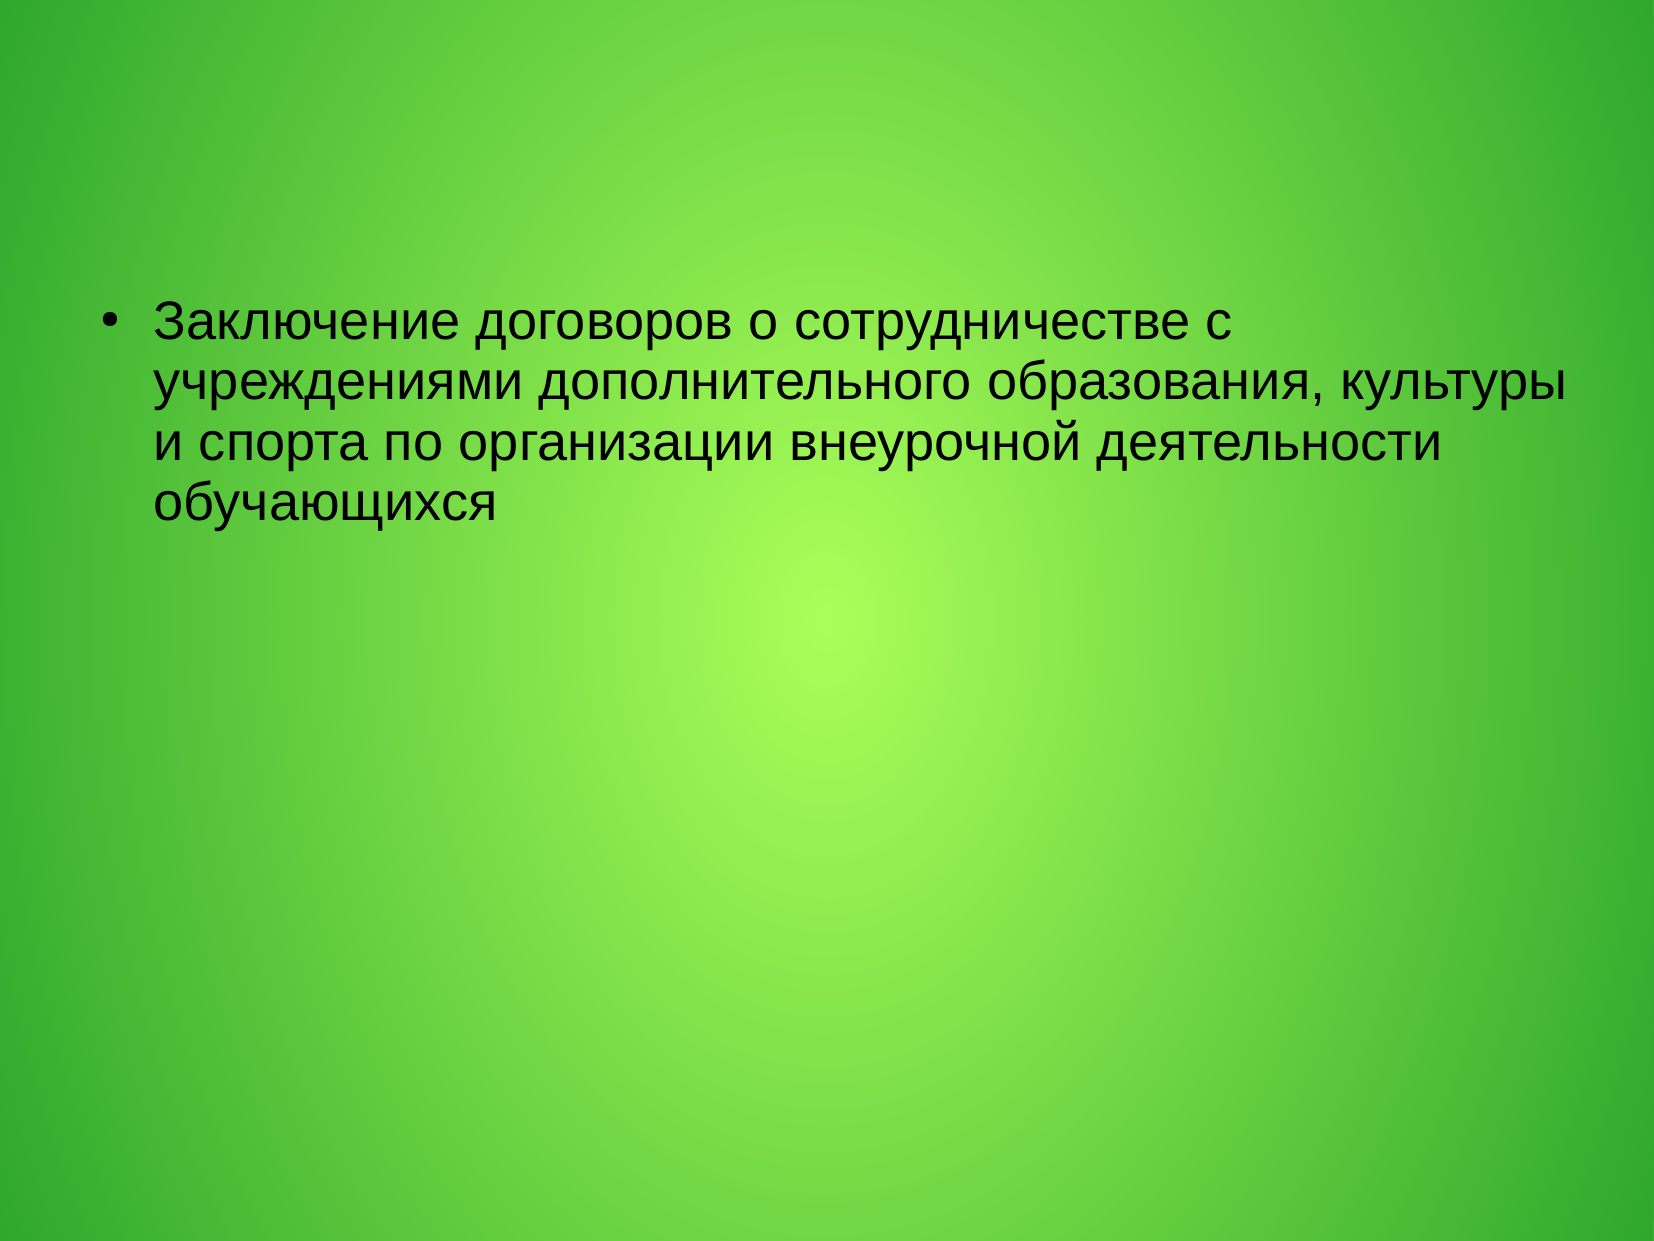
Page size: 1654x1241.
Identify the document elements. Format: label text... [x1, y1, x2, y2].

list Заключение договоров о сотрудничестве с учреждениями дополнительного образования, культуры и спорта по организации внеурочной деятельности обучающихся [82, 290, 1571, 1010]
